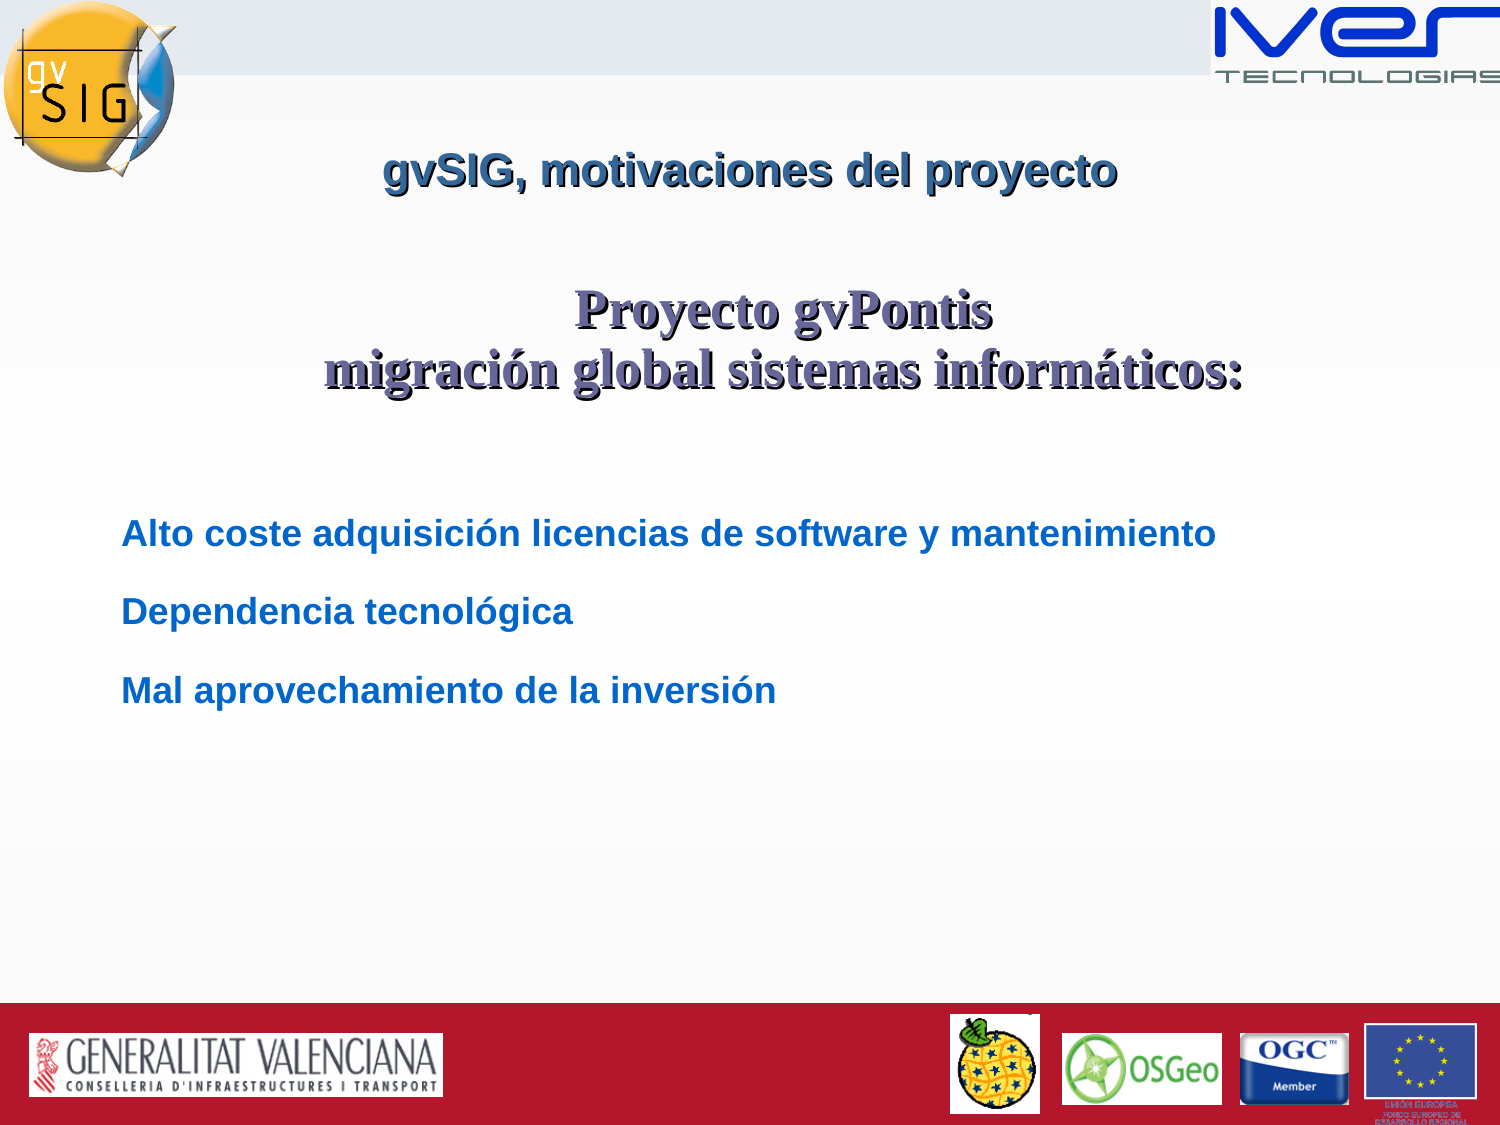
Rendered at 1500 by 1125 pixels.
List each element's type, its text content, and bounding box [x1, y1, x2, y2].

text_box Proyecto gvPontis migración global sistemas informáticos: [118, 271, 1450, 414]
picture [1240, 1033, 1349, 1105]
picture [1210, 0, 1500, 98]
text_box gvSIG, motivaciones del proyecto [0, 136, 1500, 211]
picture [29, 1033, 443, 1097]
text_box Alto coste adquisición licencias de software y mantenimiento Dependencia tecnológica Mal aprovechamiento de la inversión [0, 408, 1463, 719]
picture [0, 0, 178, 136]
picture [1062, 1033, 1222, 1105]
picture [1364, 1023, 1477, 1125]
picture [950, 1014, 1040, 1114]
